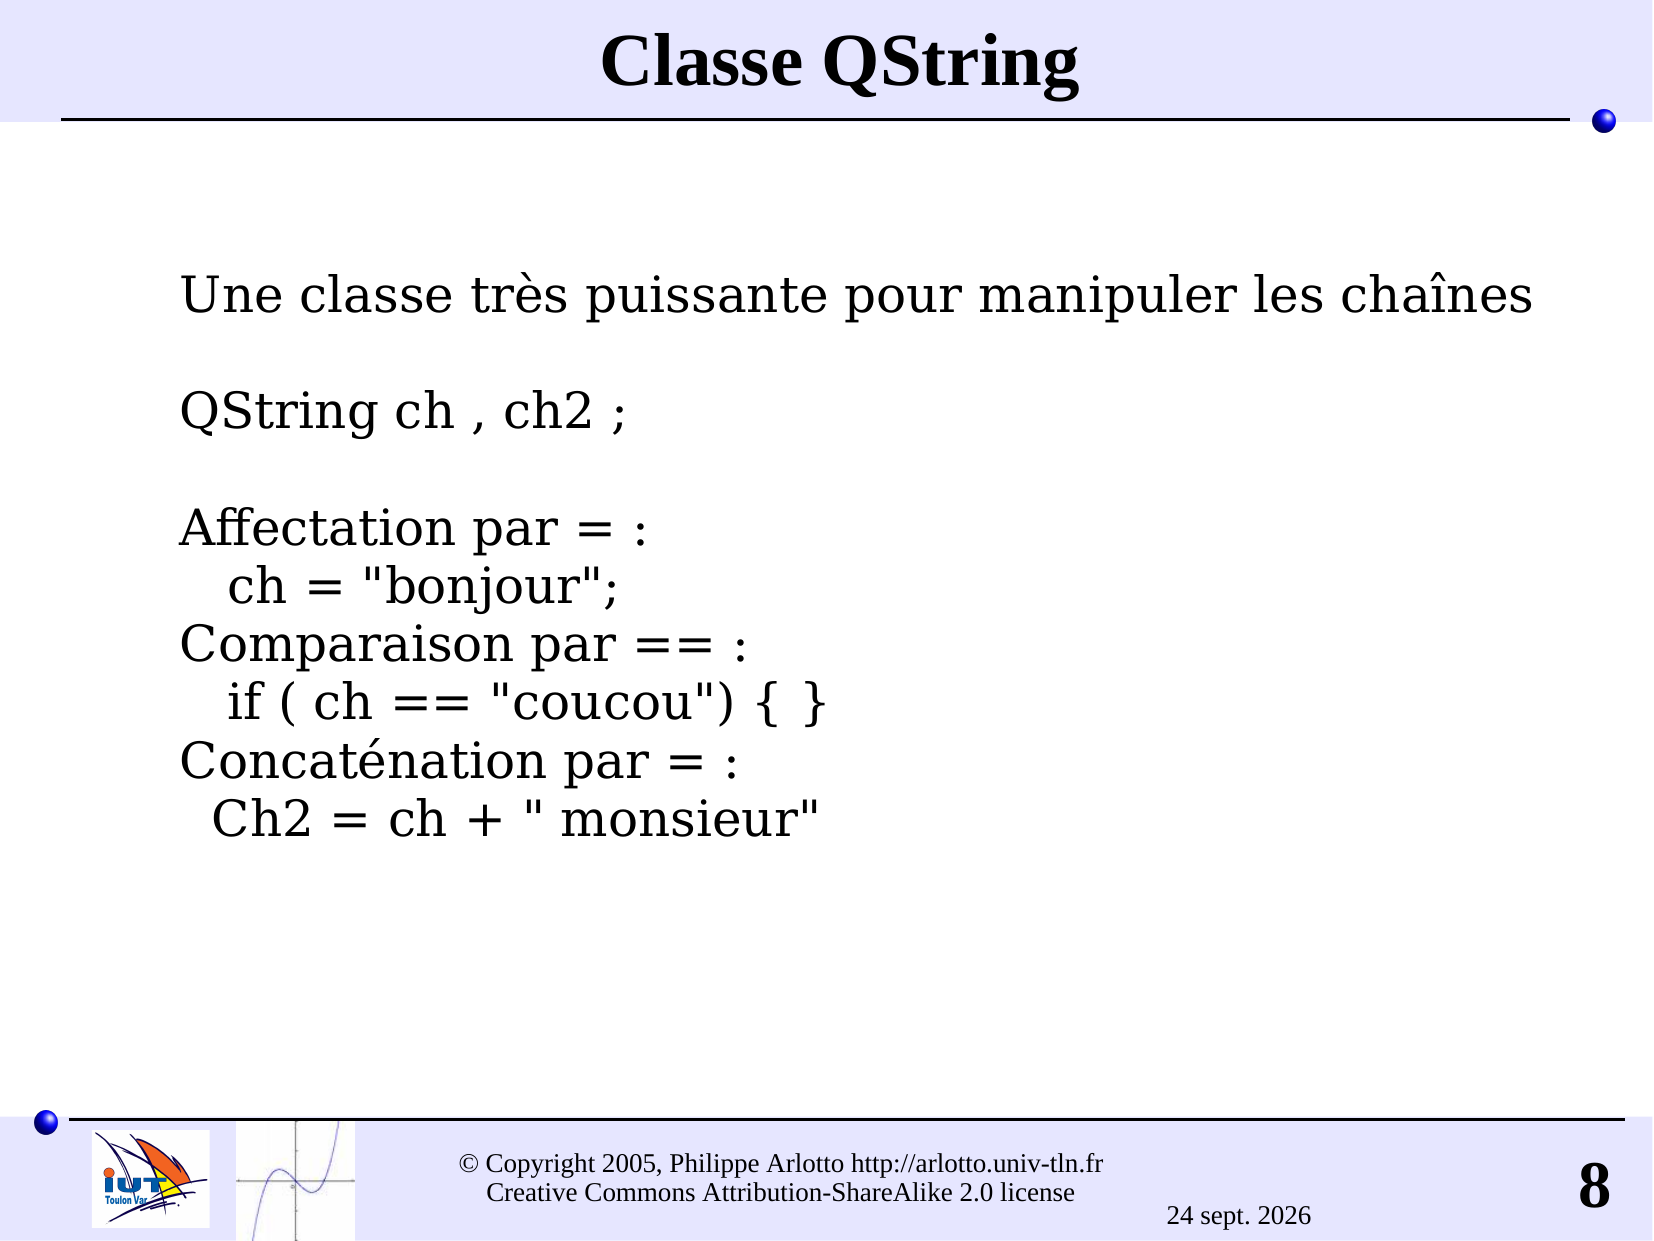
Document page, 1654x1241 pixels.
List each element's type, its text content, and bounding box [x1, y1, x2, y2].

title Classe QString [95, 11, 1585, 110]
picture [236, 1121, 355, 1241]
text_box Une classe très puissante pour manipuler les chaînes QString ch , ch2 ; Affectation par = : ch = "bonjour"; Comparaison par == : if ( ch == "coucou") { } Concaténation par = : Ch2 = ch + " monsieur" [179, 265, 1536, 907]
